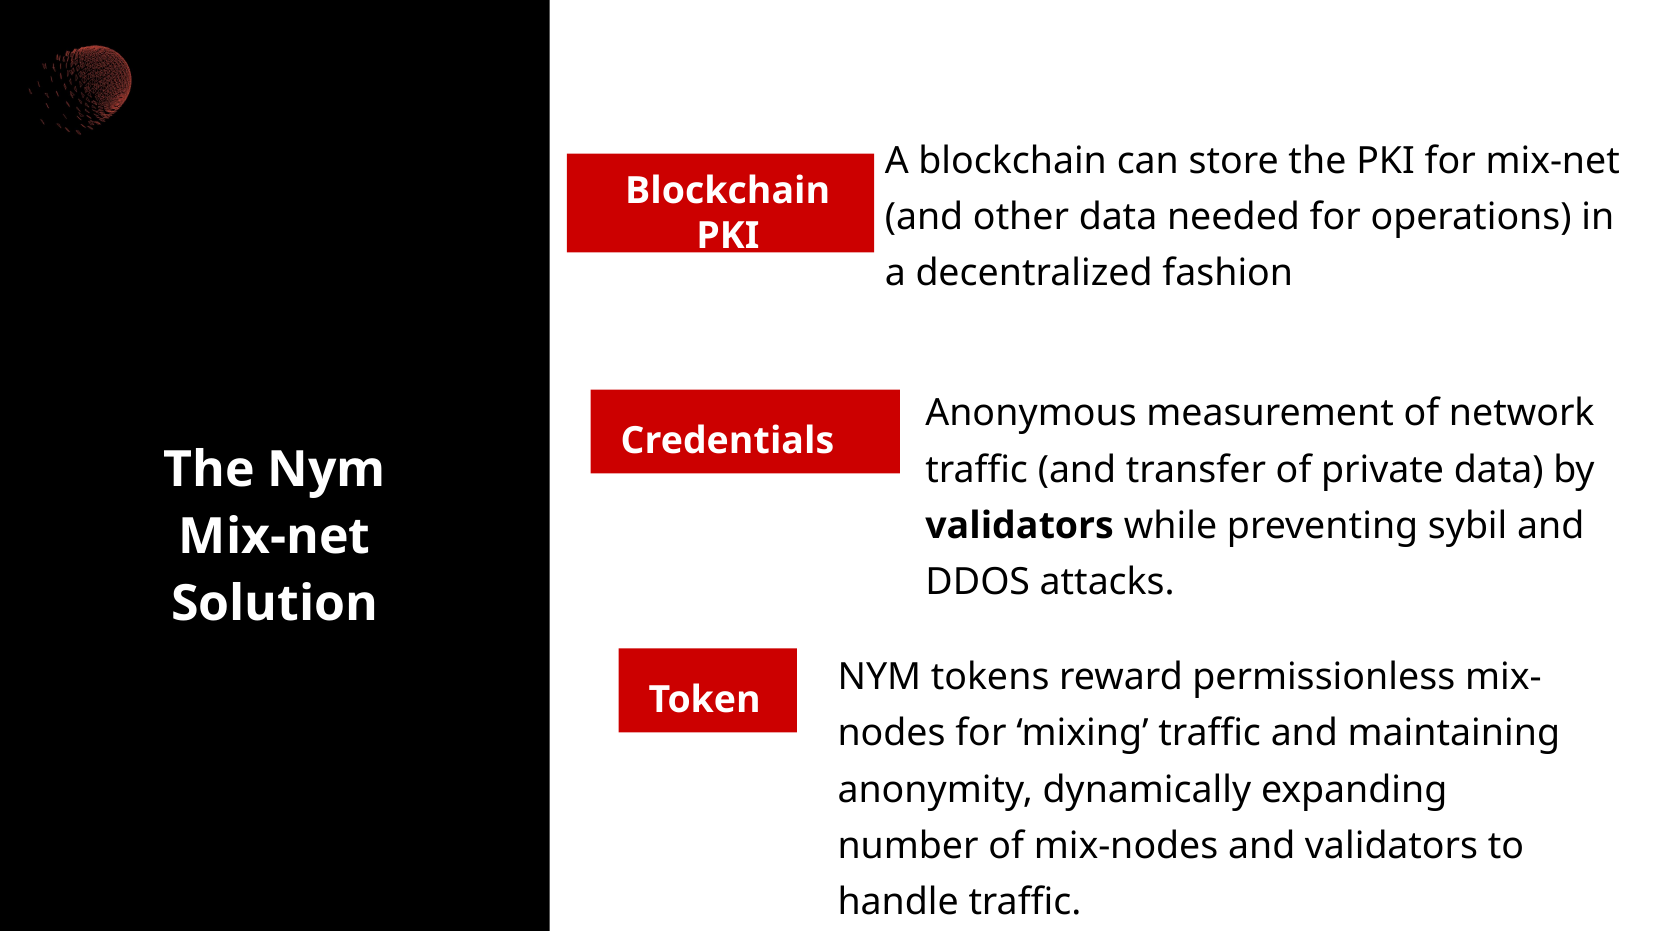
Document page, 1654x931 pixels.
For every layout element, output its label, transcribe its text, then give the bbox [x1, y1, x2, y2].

title Credentials [590, 389, 900, 474]
title Blockchain PKI [566, 153, 875, 253]
title Anonymous measurement of network traffic (and transfer of private data) by validators while preventing sybil and DDOS attacks. [910, 362, 1654, 498]
title A blockchain can store the PKI for mix-net (and other data needed for operations) in a decentralized fashion [869, 53, 1654, 189]
title Token [618, 648, 797, 733]
picture [0, 13, 171, 166]
title NYM tokens reward permissionless mix-nodes for ‘mixing’ traffic and maintaining anonymity, dynamically expanding number of mix-nodes and validators to handle traffic. [822, 625, 1607, 762]
title The Nym Mix-net Solution [55, 413, 495, 516]
text_box [0, 0, 550, 931]
